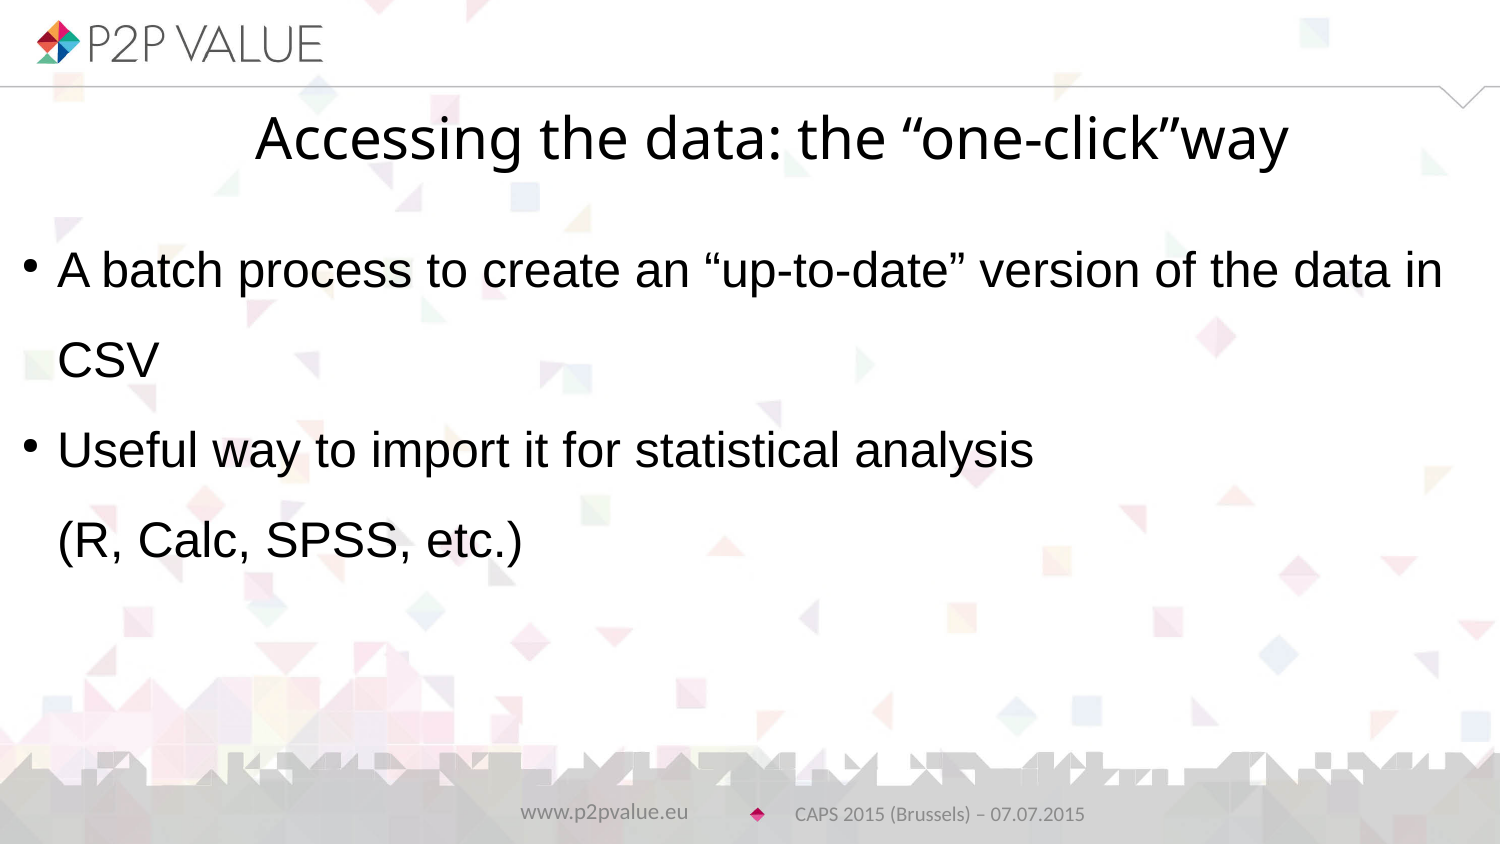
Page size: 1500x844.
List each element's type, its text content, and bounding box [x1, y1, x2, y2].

title Accessing the data: the “one-click”way [105, 92, 1441, 181]
text_box CAPS 2015 (Brussels) – 07.07.2015 [781, 790, 1474, 836]
subtitle A batch process to create an “up-to-date” version of the data in CSV Useful way to import it for statistical analysis (R, Calc, SPSS, etc.) [8, 201, 1489, 757]
text_box www.p2pvalue.eu [514, 790, 733, 830]
picture [0, 0, 1500, 844]
